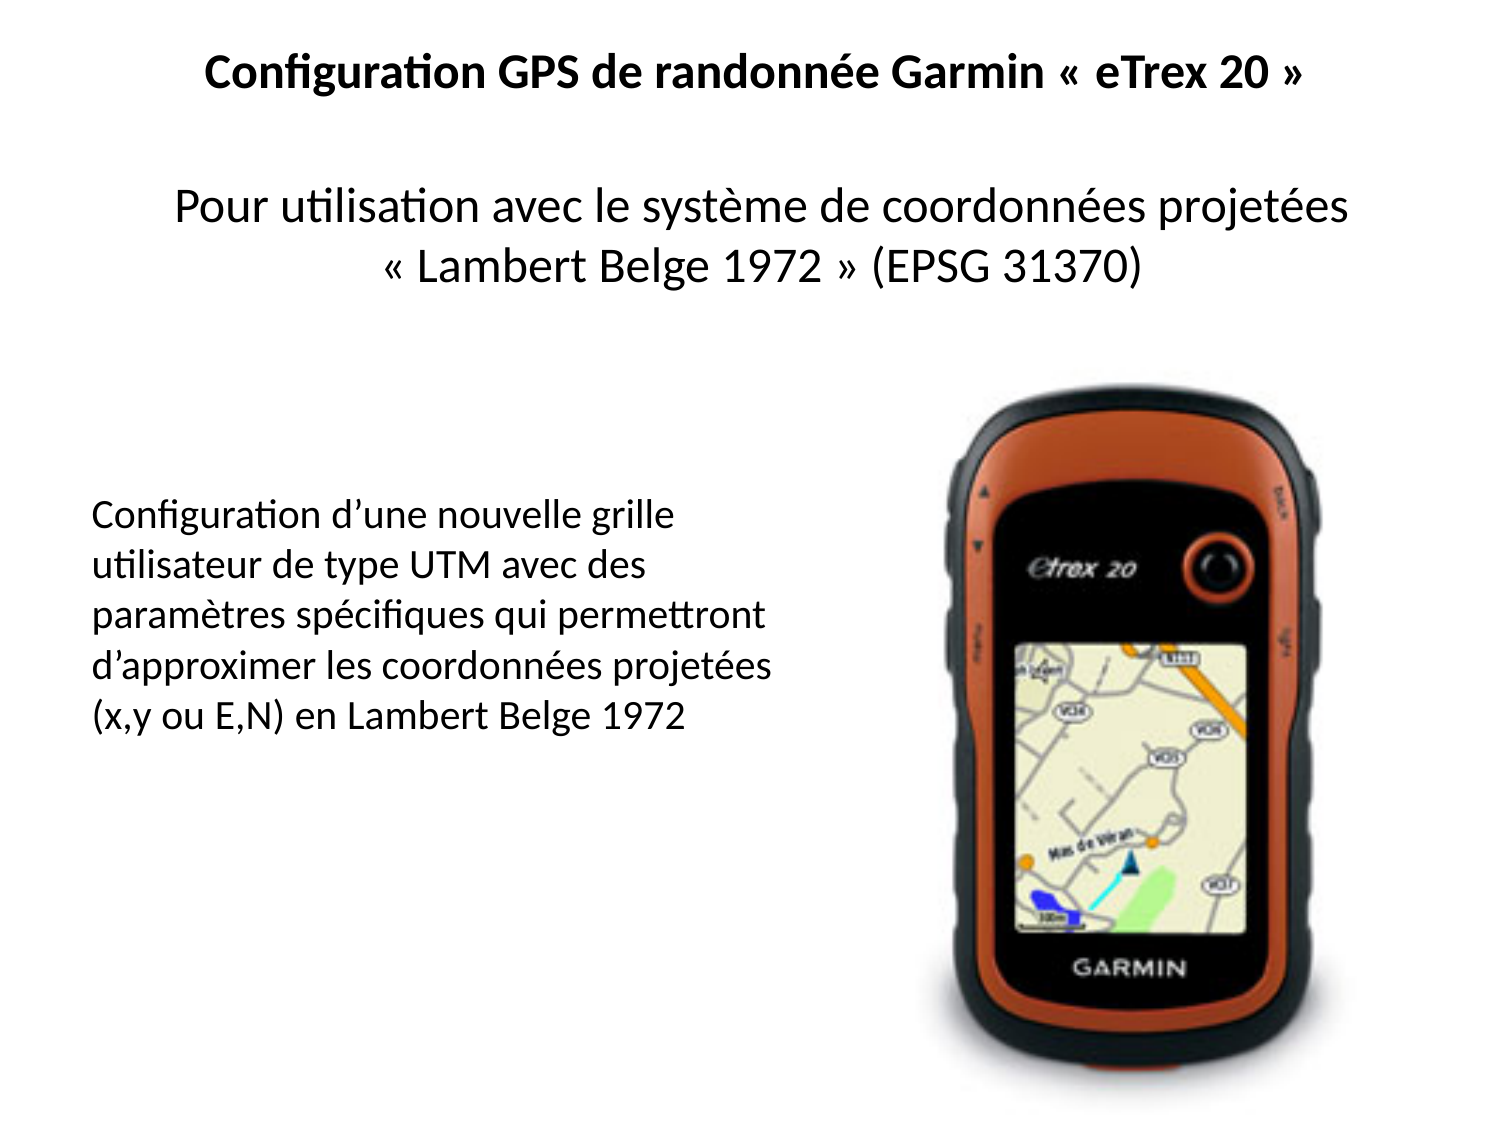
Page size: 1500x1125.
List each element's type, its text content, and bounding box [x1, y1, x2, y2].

text_box Configuration d’une nouvelle grille utilisateur de type UTM avec des paramètres spécifiques qui permettront d’approximer les coordonnées projetées (x,y ou E,N) en Lambert Belge 1972 [76, 479, 821, 796]
picture [714, 302, 1500, 1125]
text_box Pour utilisation avec le système de coordonnées projetées « Lambert Belge 1972 » (EPSG 31370) [76, 164, 1447, 302]
text_box Configuration GPS de randonnée Garmin « eTrex 20 » [106, 30, 1418, 164]
